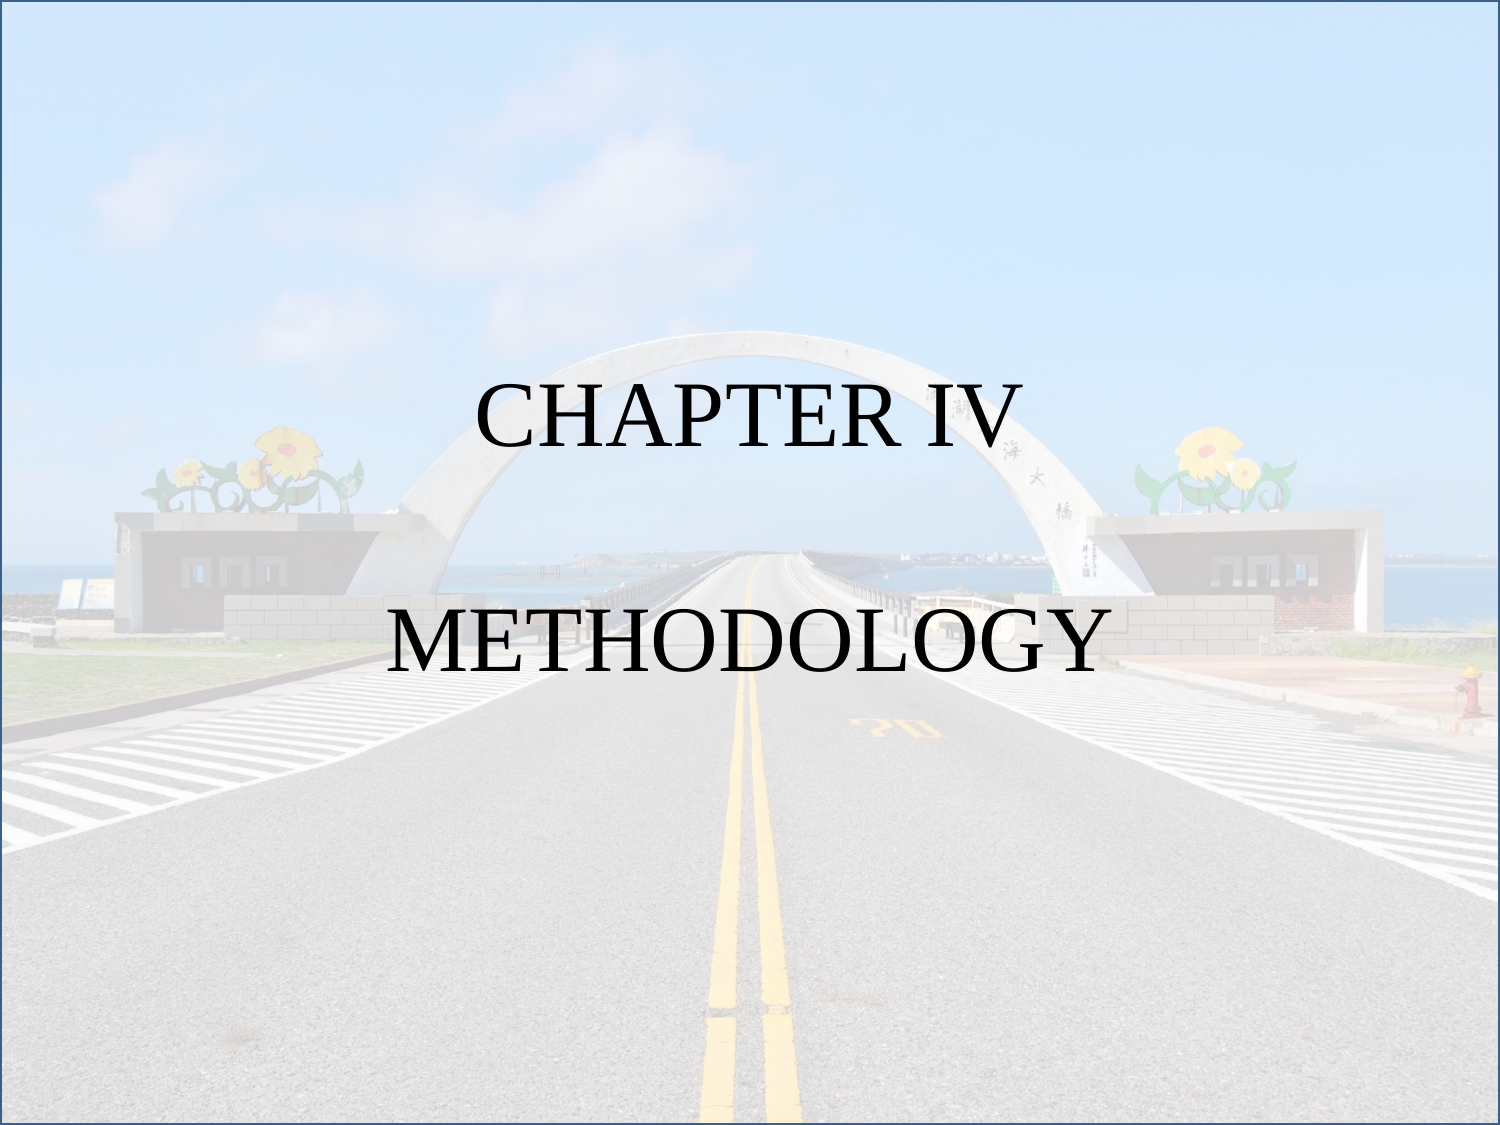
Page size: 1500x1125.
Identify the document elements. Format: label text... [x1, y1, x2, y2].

title CHAPTER IV METHODOLOGY [112, 278, 1388, 764]
text_box [0, 0, 1500, 1125]
